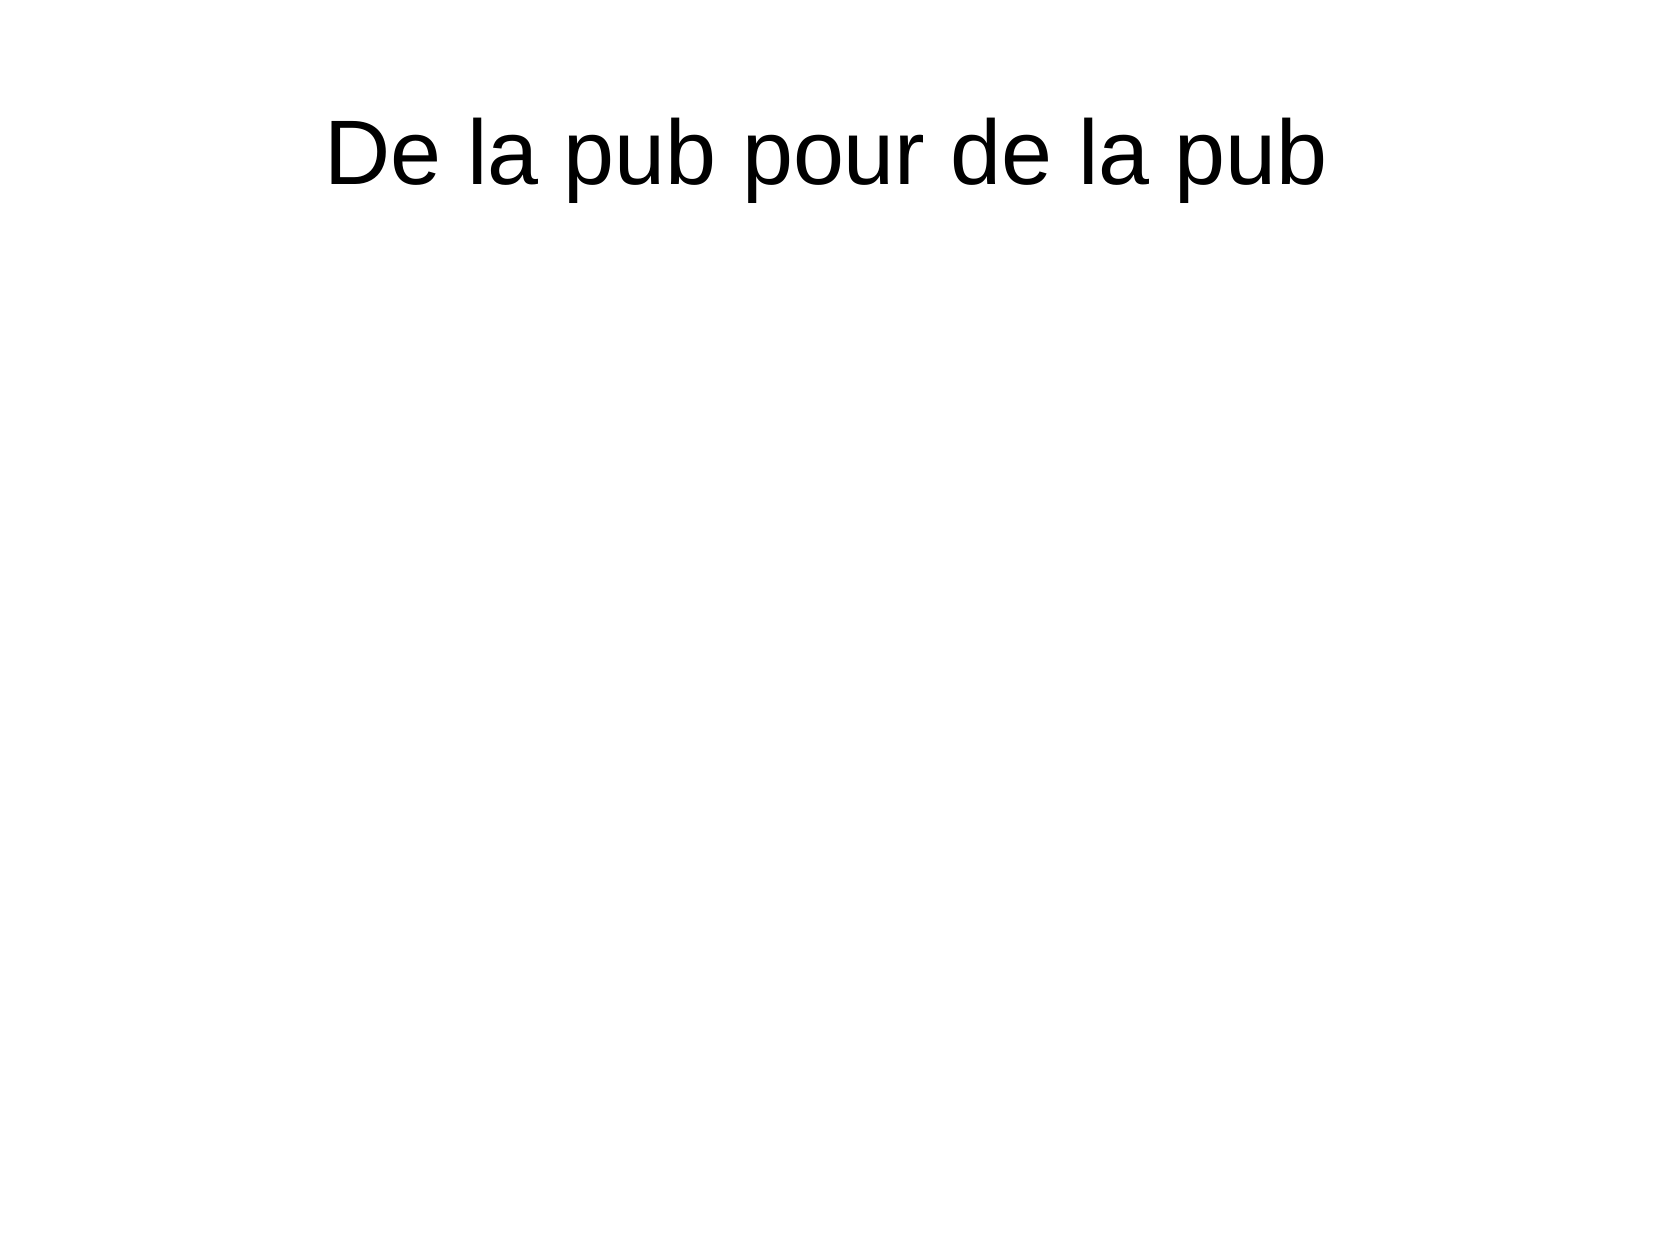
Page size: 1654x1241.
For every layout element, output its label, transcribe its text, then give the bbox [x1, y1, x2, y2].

title De la pub pour de la pub [82, 49, 1571, 257]
